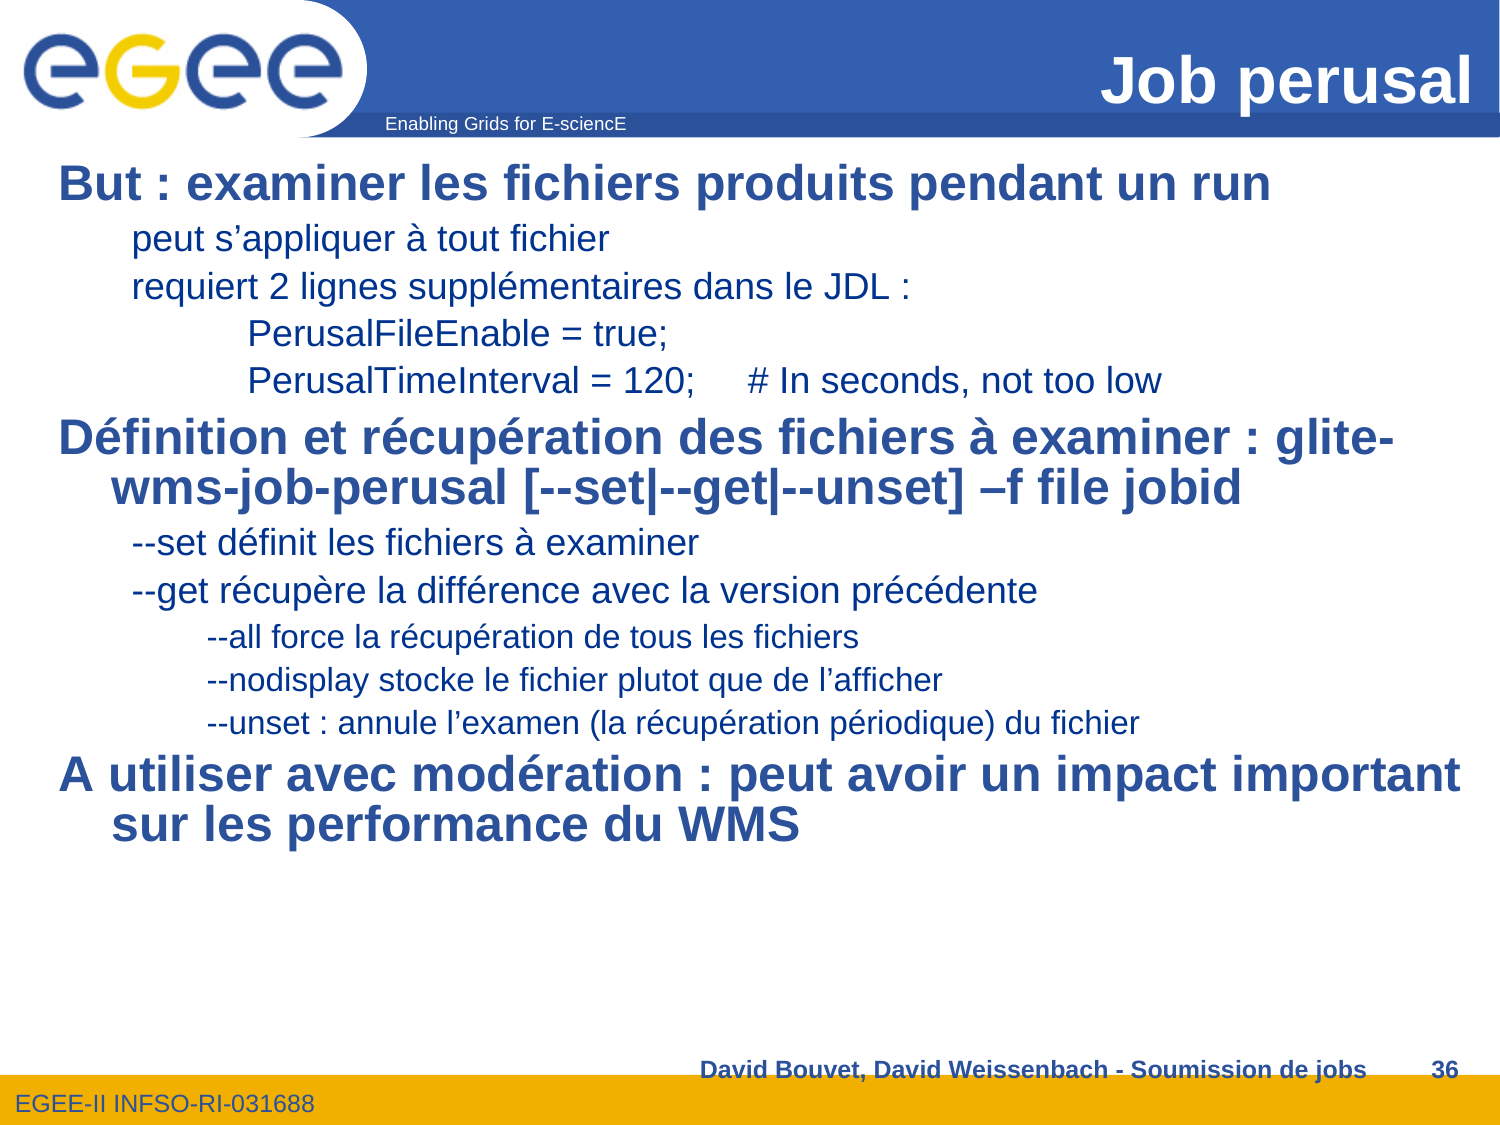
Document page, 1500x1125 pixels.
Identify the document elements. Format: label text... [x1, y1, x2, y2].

picture [18, 30, 349, 112]
list But : examiner les fichiers produits pendant un run peut s’appliquer à tout fichier requiert 2 lignes supplémentaires dans le JDL : PerusalFileEnable = true; PerusalTimeInterval = 120; # In seconds, not too low Définition et récupération des fichiers à examiner : glite-wms-job-perusal [--set|--get|--unset] –f file jobid --set définit les fichiers à examiner --get récupère la différence avec la version précédente --all force la récupération de tous les fichiers --nodisplay stocke le fichier plutot que de l’afficher --unset : annule l’examen (la récupération périodique) du fichier A utiliser avec modération : peut avoir un impact important sur les performance du WMS [56, 159, 1466, 1125]
title Job perusal [369, 0, 1474, 161]
